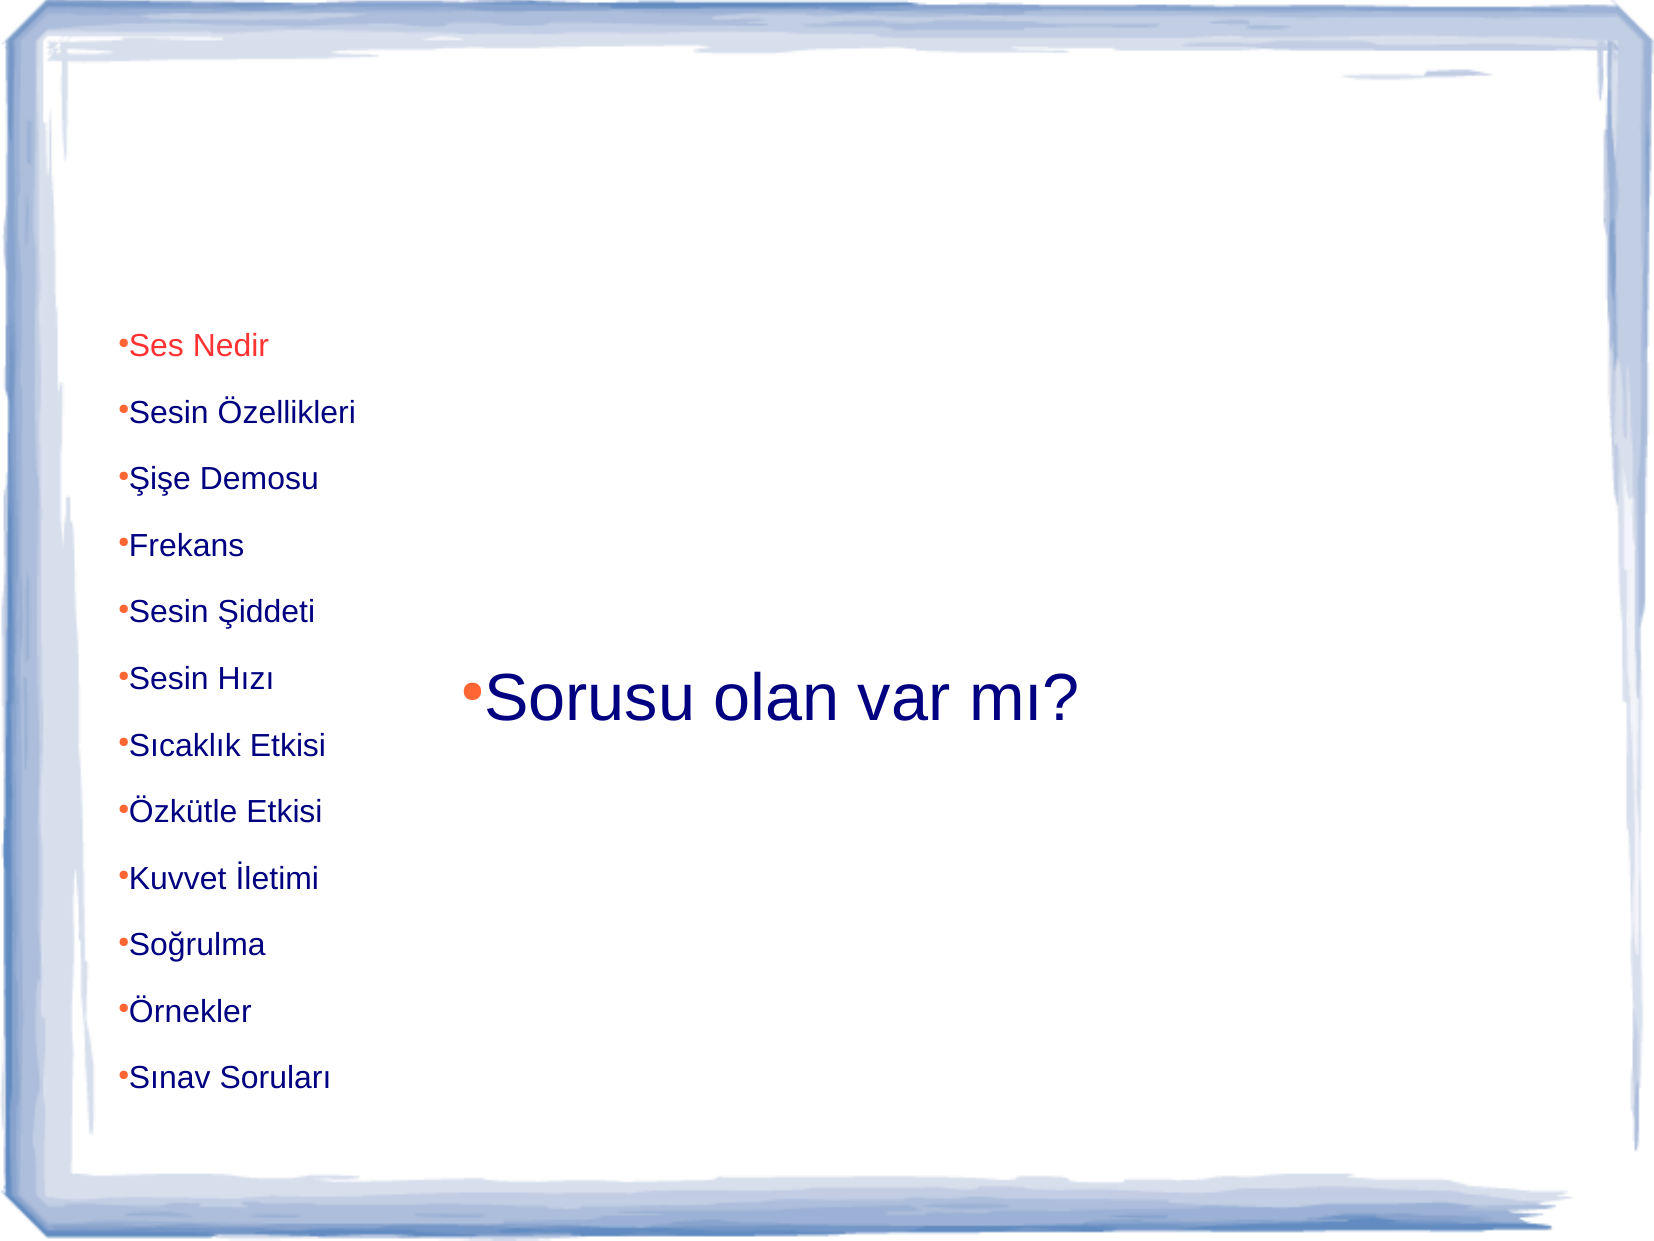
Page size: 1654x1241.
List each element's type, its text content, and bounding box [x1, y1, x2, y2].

list Sorusu olan var mı? [460, 324, 1572, 1004]
list Ses Nedir Sesin Özellikleri Şişe Demosu Frekans Sesin Şiddeti Sesin Hızı Sıcaklık Etkisi Özkütle Etkisi Kuvvet İletimi Soğrulma Örnekler Sınav Soruları [118, 324, 438, 1097]
